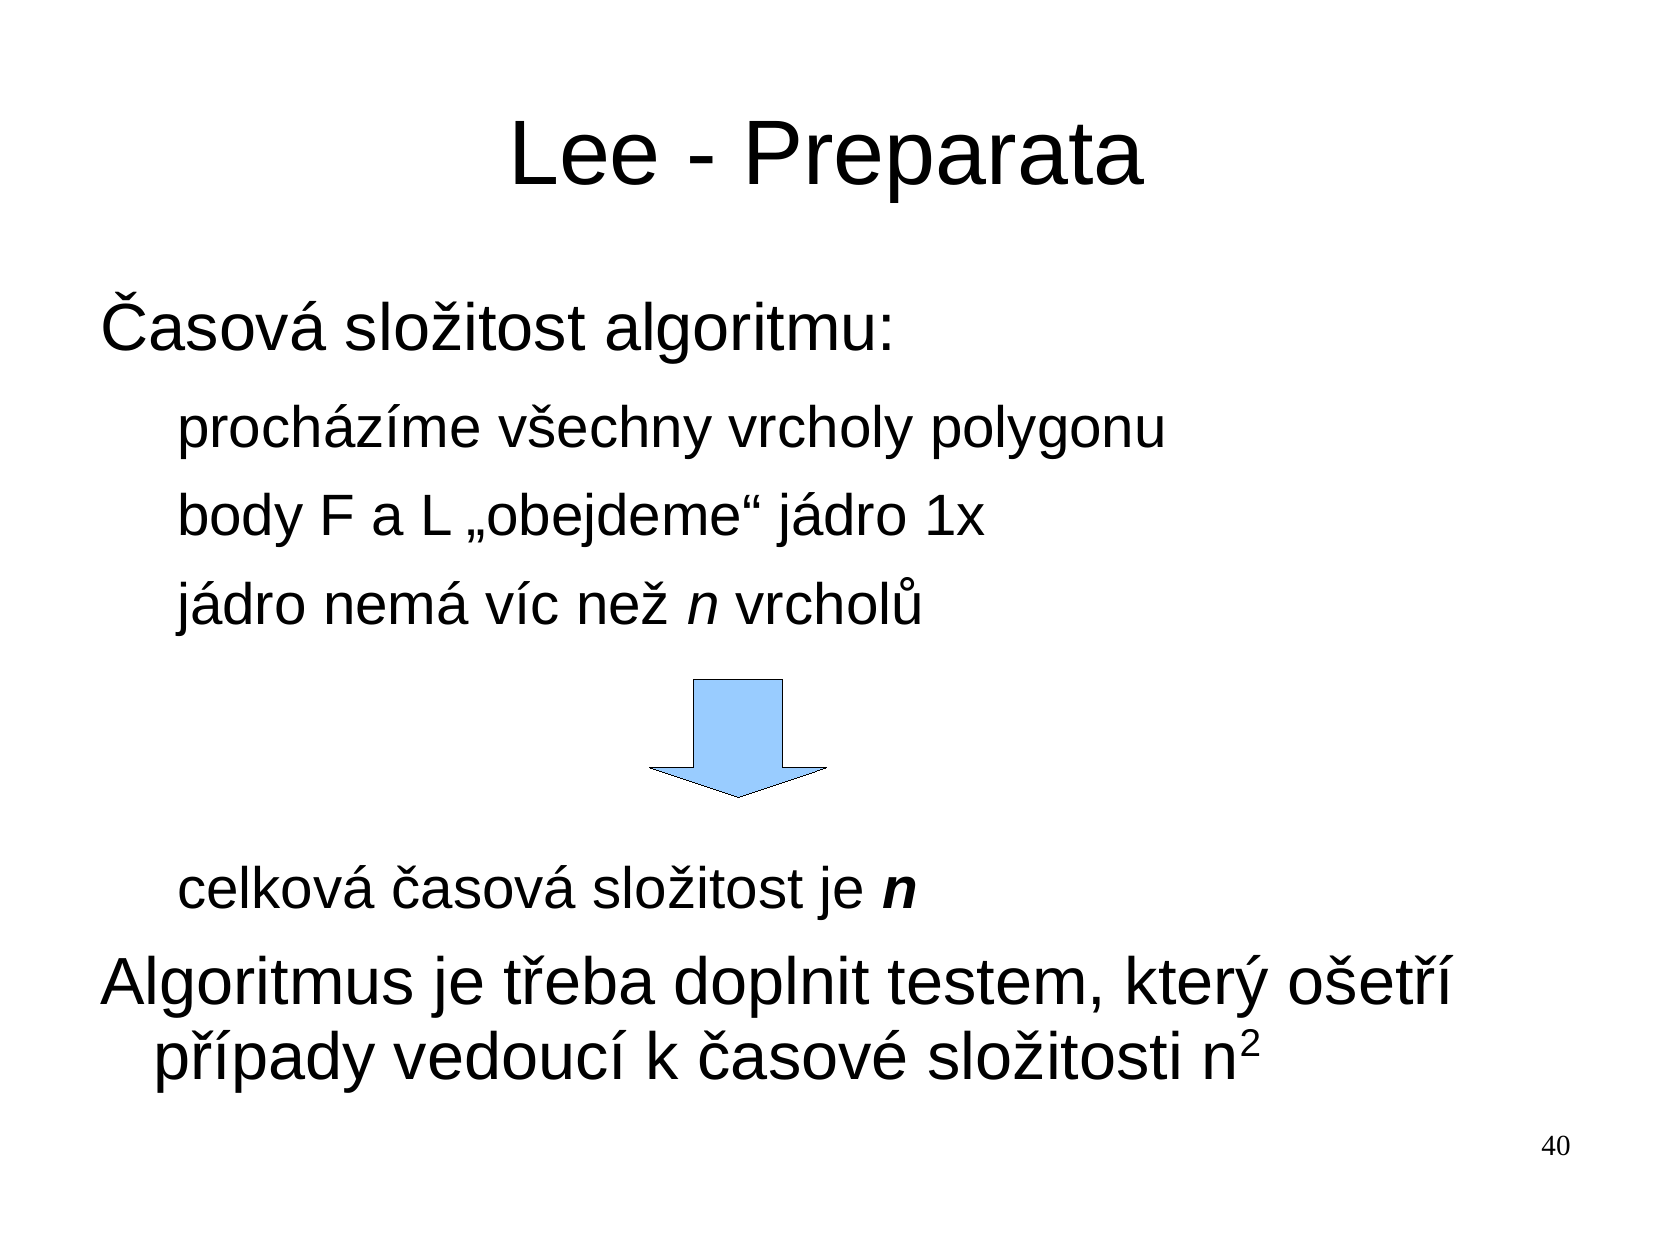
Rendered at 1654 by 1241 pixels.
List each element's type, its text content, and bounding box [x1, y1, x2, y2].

title Lee - Preparata [82, 56, 1571, 250]
text_box [649, 679, 827, 798]
list Časová složitost algoritmu: procházíme všechny vrcholy polygonu body F a L „obejdeme“ jádro 1x jádro nemá víc než n vrcholů celková časová složitost je n Algoritmus je třeba doplnit testem, který ošetří případy vedoucí k časové složitosti n2 [82, 290, 1571, 1095]
